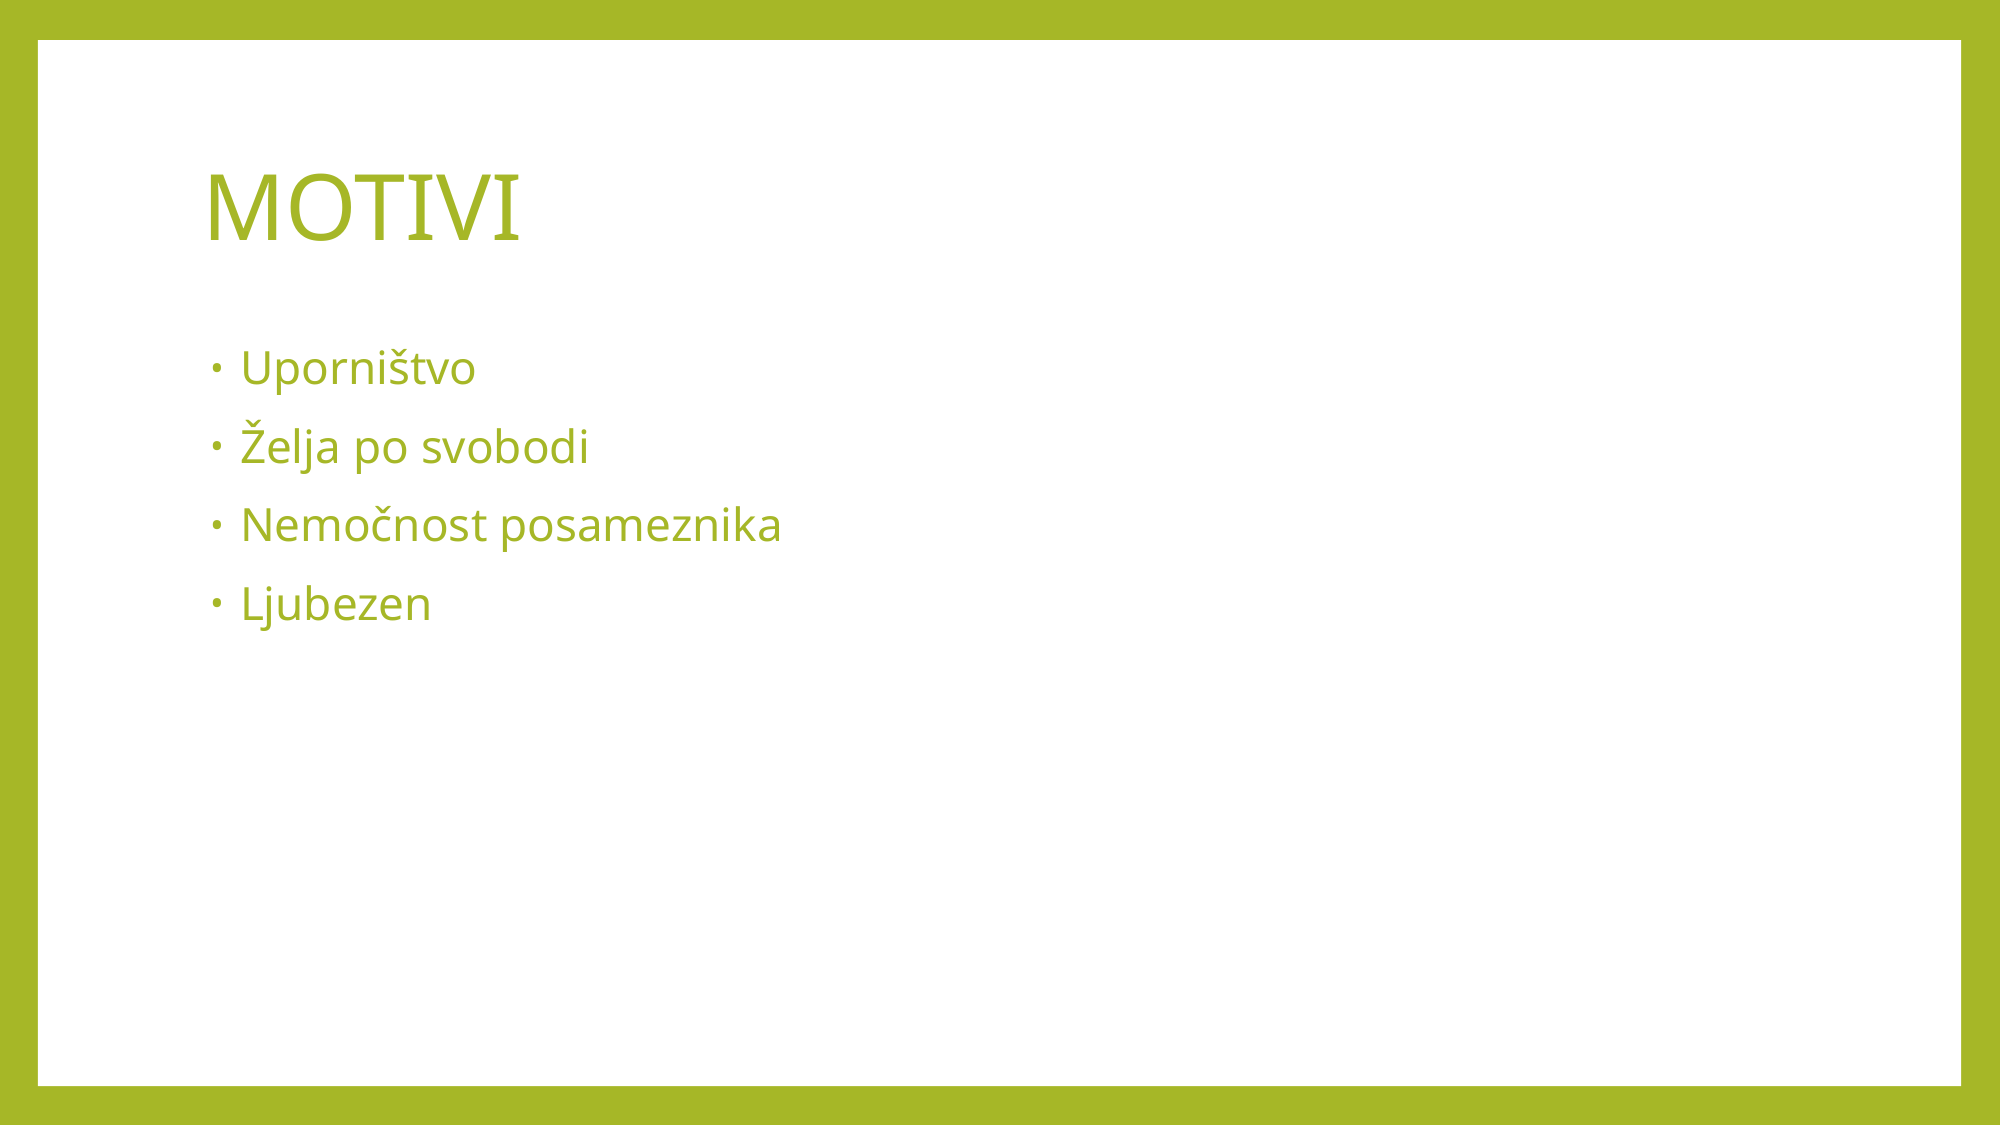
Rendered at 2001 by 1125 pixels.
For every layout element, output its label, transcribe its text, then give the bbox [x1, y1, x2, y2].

list Uporništvo Želja po svobodi Nemočnost posameznika Ljubezen [187, 337, 1807, 1000]
title MOTIVI [187, 99, 1808, 323]
